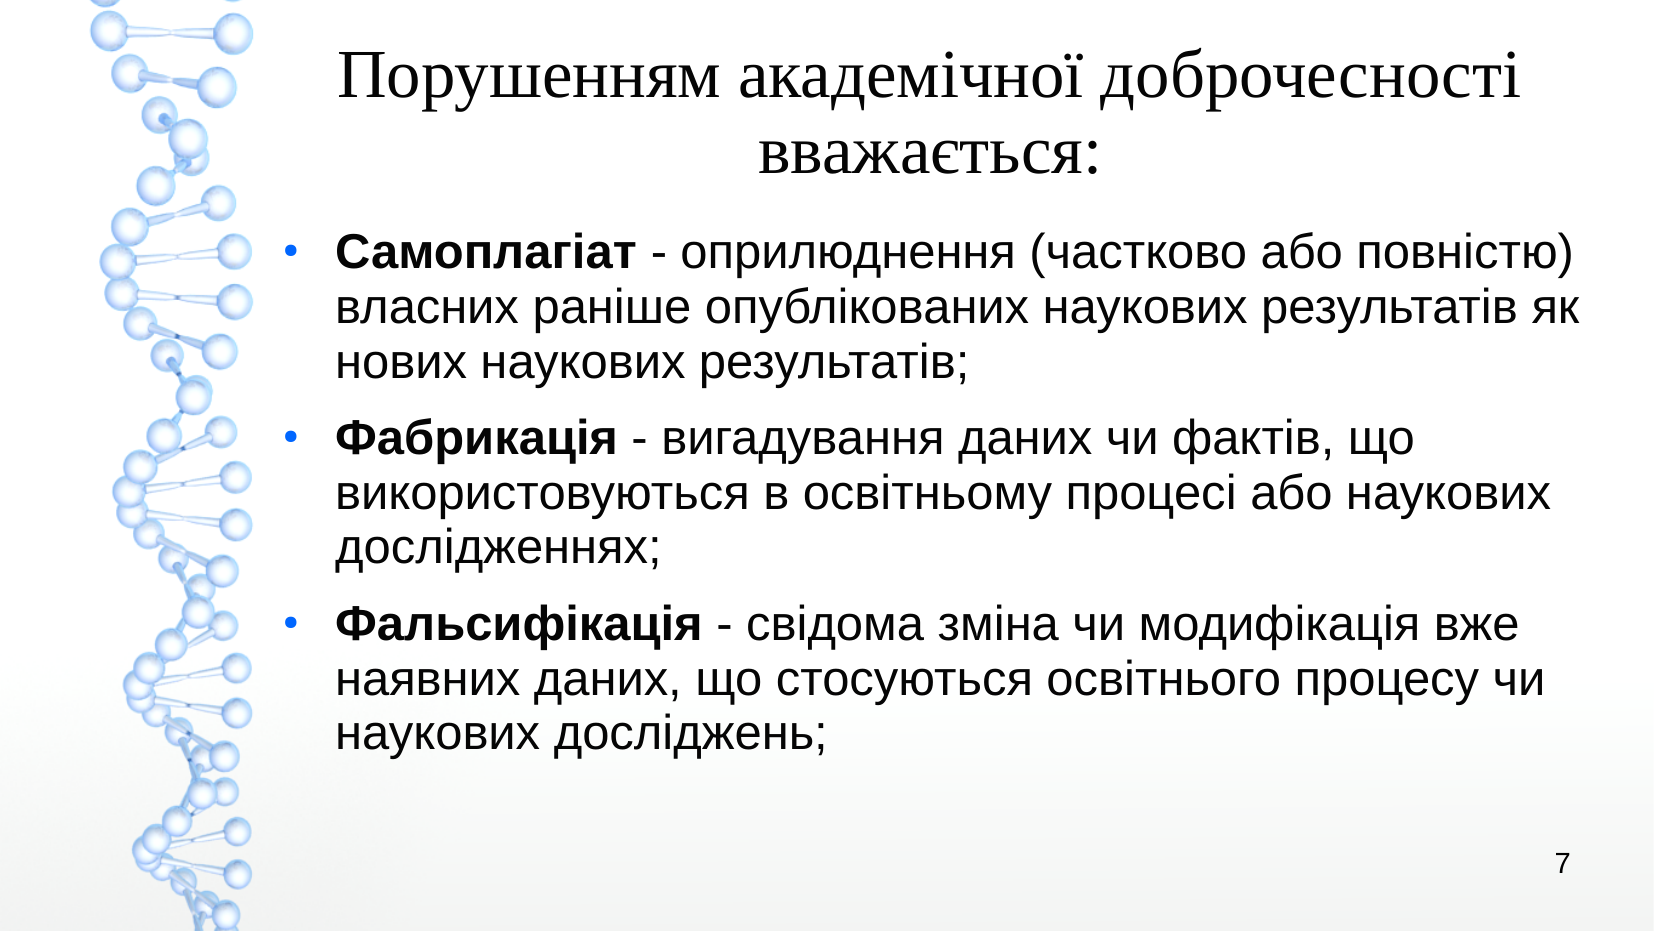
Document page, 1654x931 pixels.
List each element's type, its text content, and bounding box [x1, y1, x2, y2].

picture [0, 0, 1654, 931]
list Самоплагіат - оприлюднення (частково або повністю) власних раніше опублікованих наукових результатів як нових наукових результатів; Фабрикація - вигадування даних чи фактів, що використовуються в освітньому процесі або наукових дослідженнях; Фальсифікація - свідома зміна чи модифікація вже наявних даних, що стосуються освітнього процесу чи наукових досліджень; [265, 224, 1595, 764]
title Порушенням академічної доброчесності вважається: [265, 35, 1595, 189]
